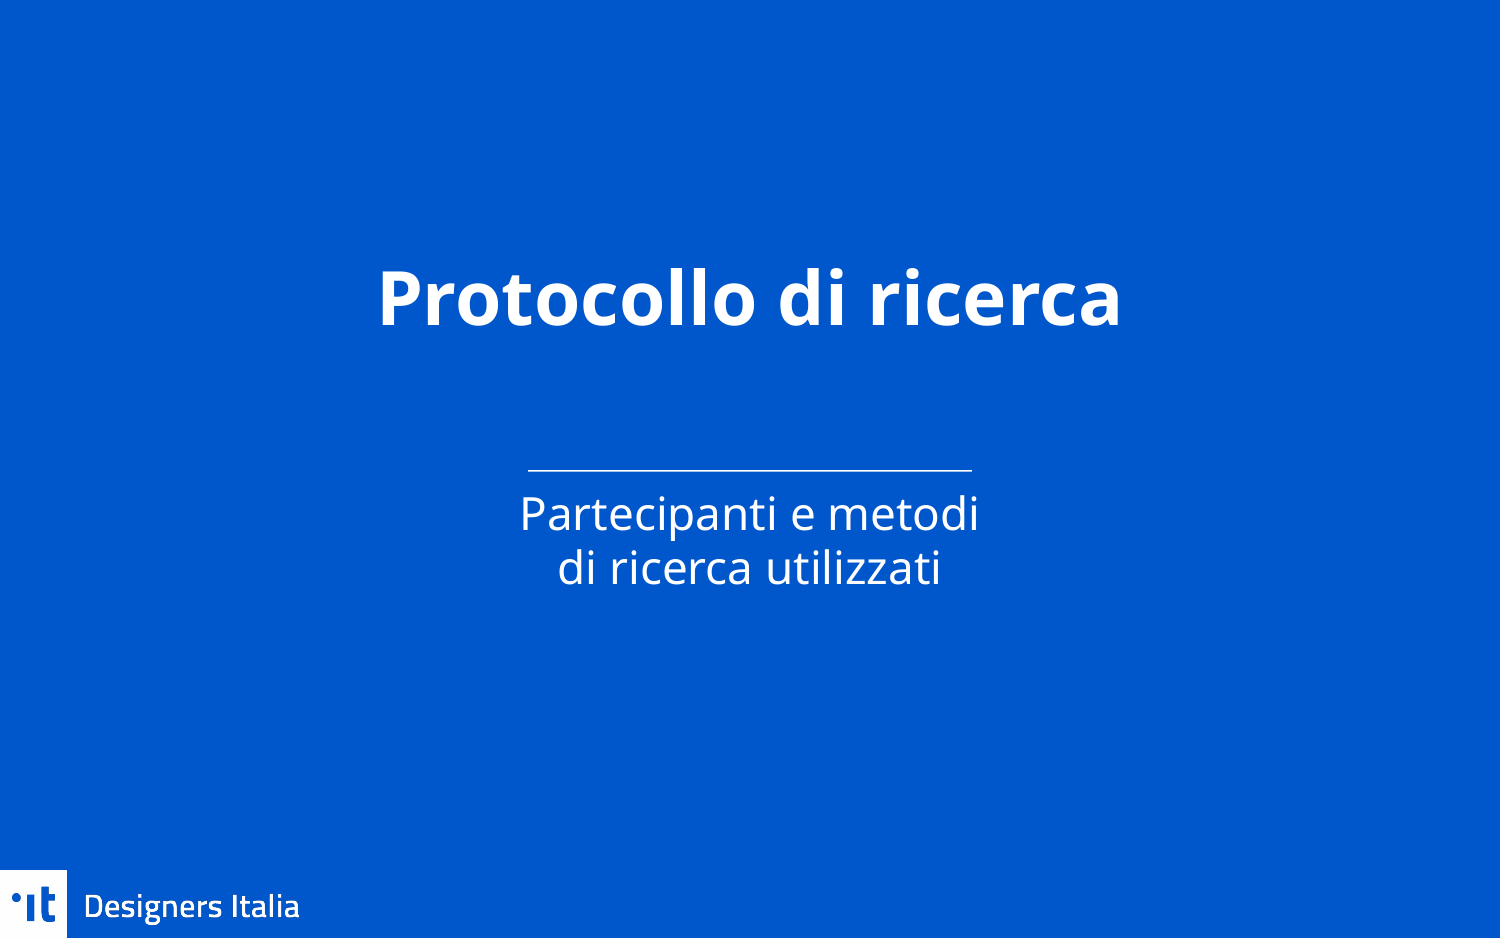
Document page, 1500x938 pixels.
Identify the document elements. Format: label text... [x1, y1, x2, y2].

picture [0, 870, 317, 938]
text_box Protocollo di ricerca [148, 172, 1351, 418]
text_box Partecipanti e metodi di ricerca utilizzati [401, 513, 1099, 565]
